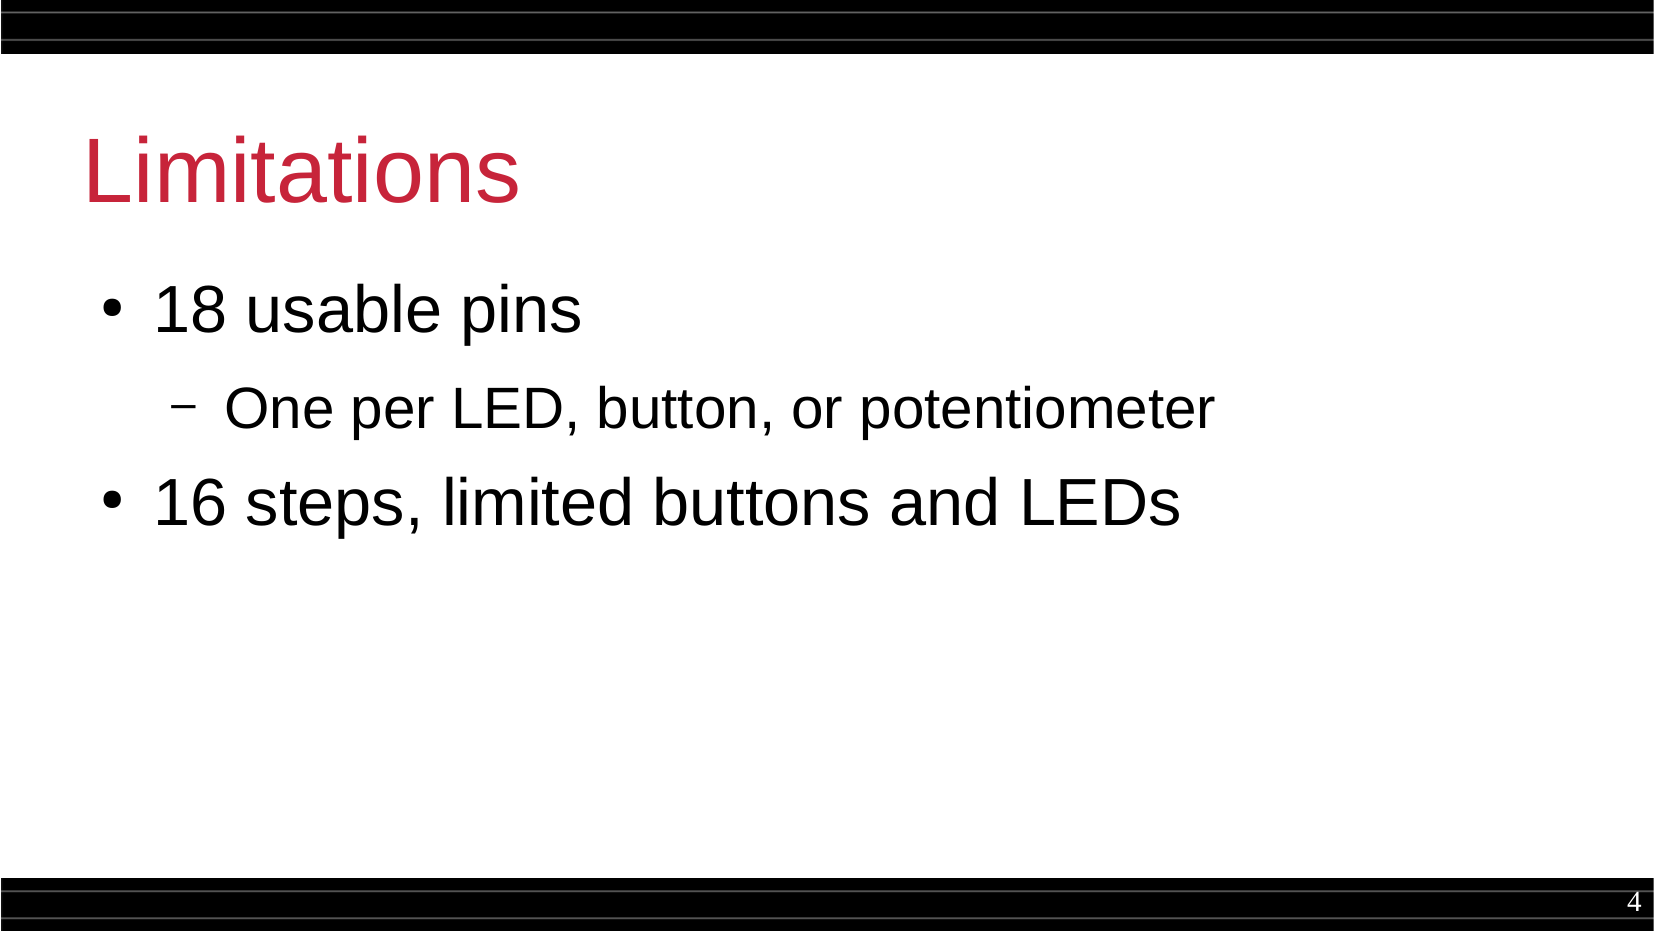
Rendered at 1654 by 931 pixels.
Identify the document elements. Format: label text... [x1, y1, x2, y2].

picture [1, 878, 1654, 931]
picture [1, 0, 1654, 54]
list 18 usable pins One per LED, button, or potentiometer 16 steps, limited buttons and LEDs [82, 271, 1571, 758]
title Limitations [82, 92, 1571, 249]
